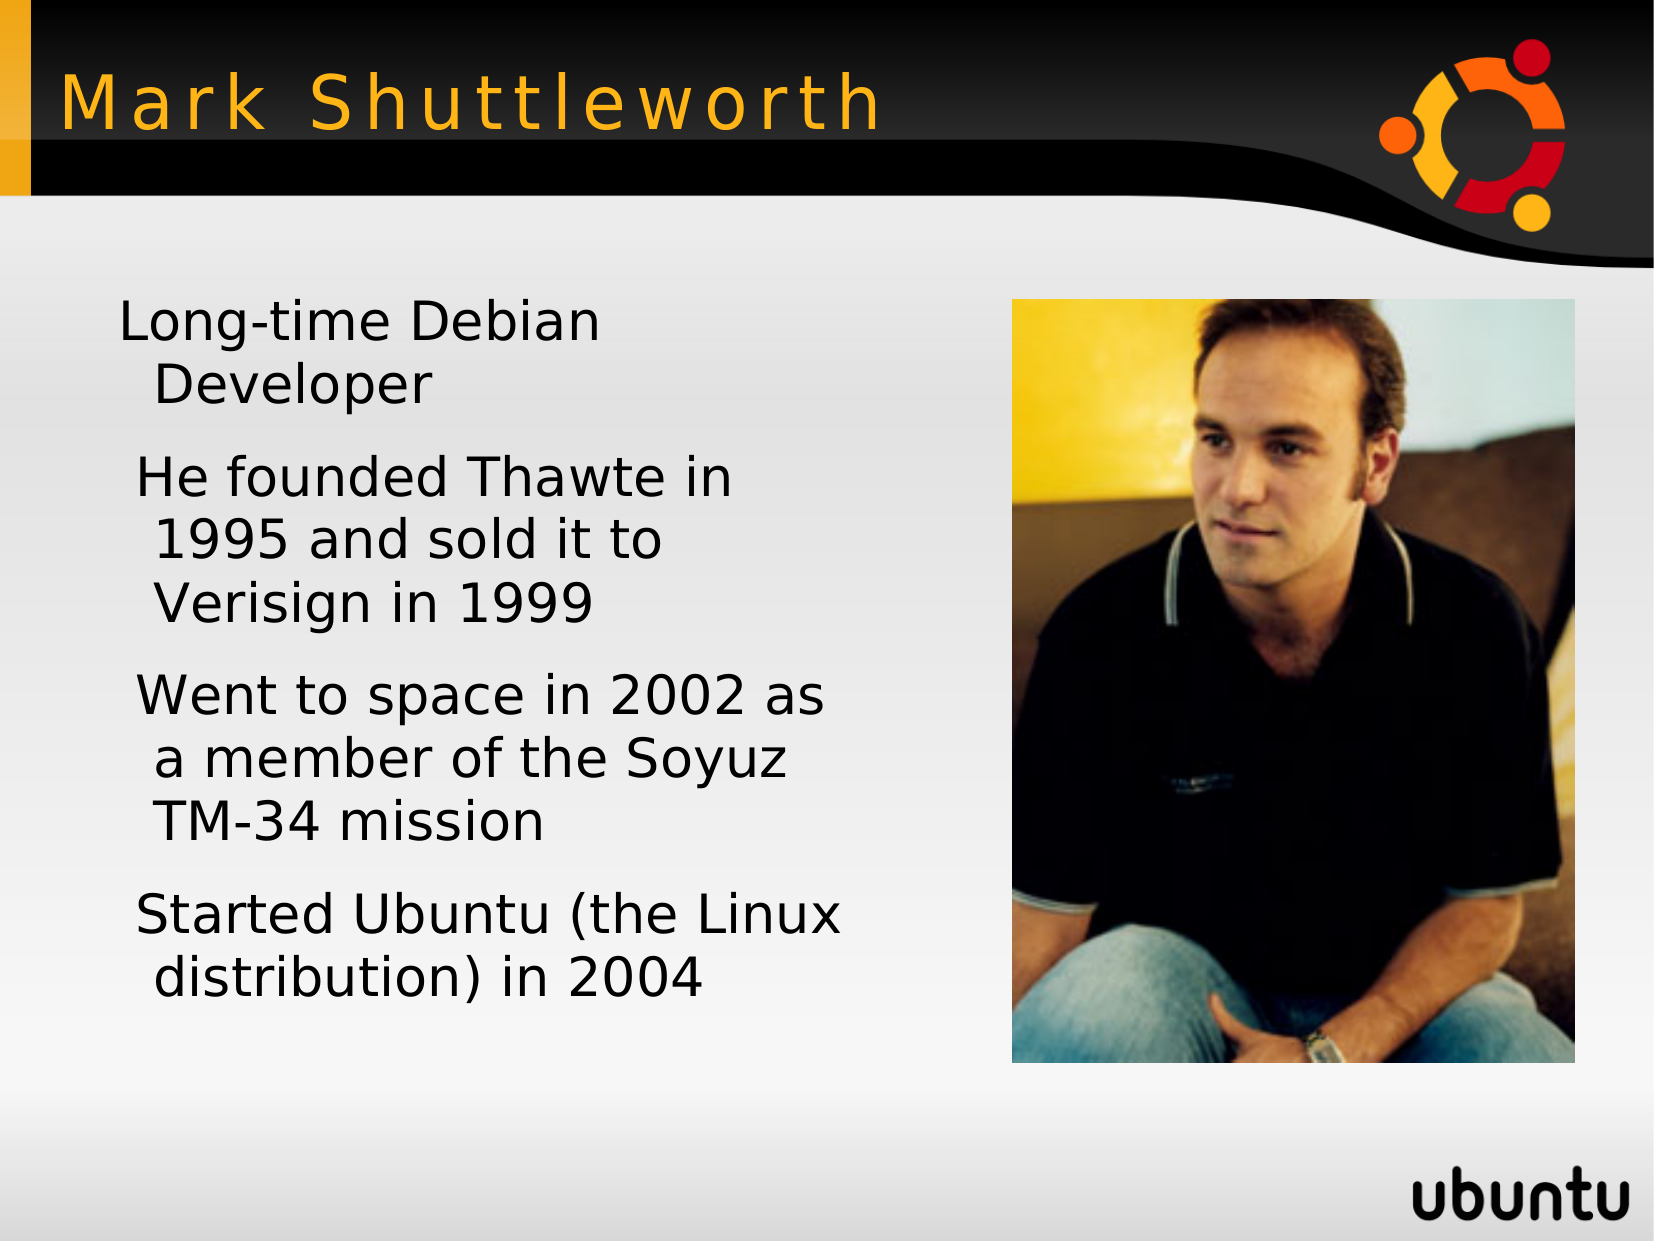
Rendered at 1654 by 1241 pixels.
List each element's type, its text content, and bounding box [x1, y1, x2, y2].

title Mark Shuttleworth [59, 36, 1270, 171]
list Long-time Debian Developer He founded Thawte in 1995 and sold it to Verisign in 1999 Went to space in 2002 as a member of the Soyuz TM-34 mission Started Ubuntu (the Linux distribution) in 2004 [82, 290, 863, 1094]
picture [0, 0, 1654, 1241]
